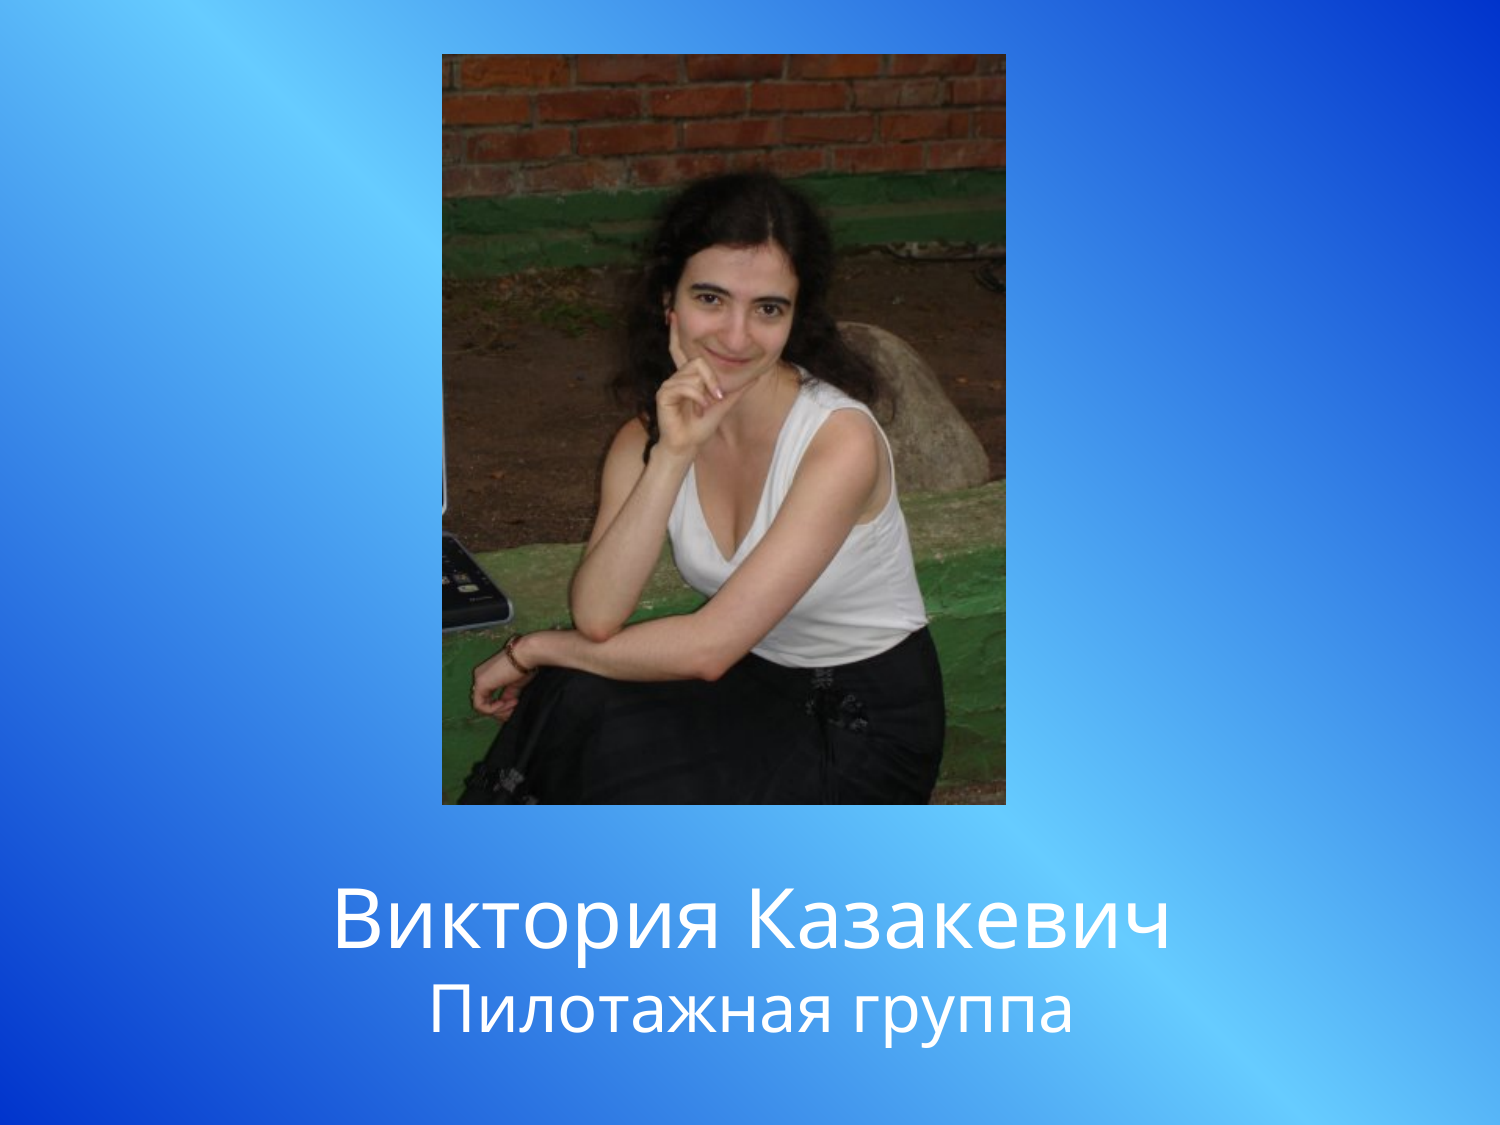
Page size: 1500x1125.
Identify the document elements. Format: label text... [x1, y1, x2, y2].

text_box Виктория Казакевич Пилотажная группа [315, 857, 1190, 1054]
picture [442, 54, 1006, 805]
